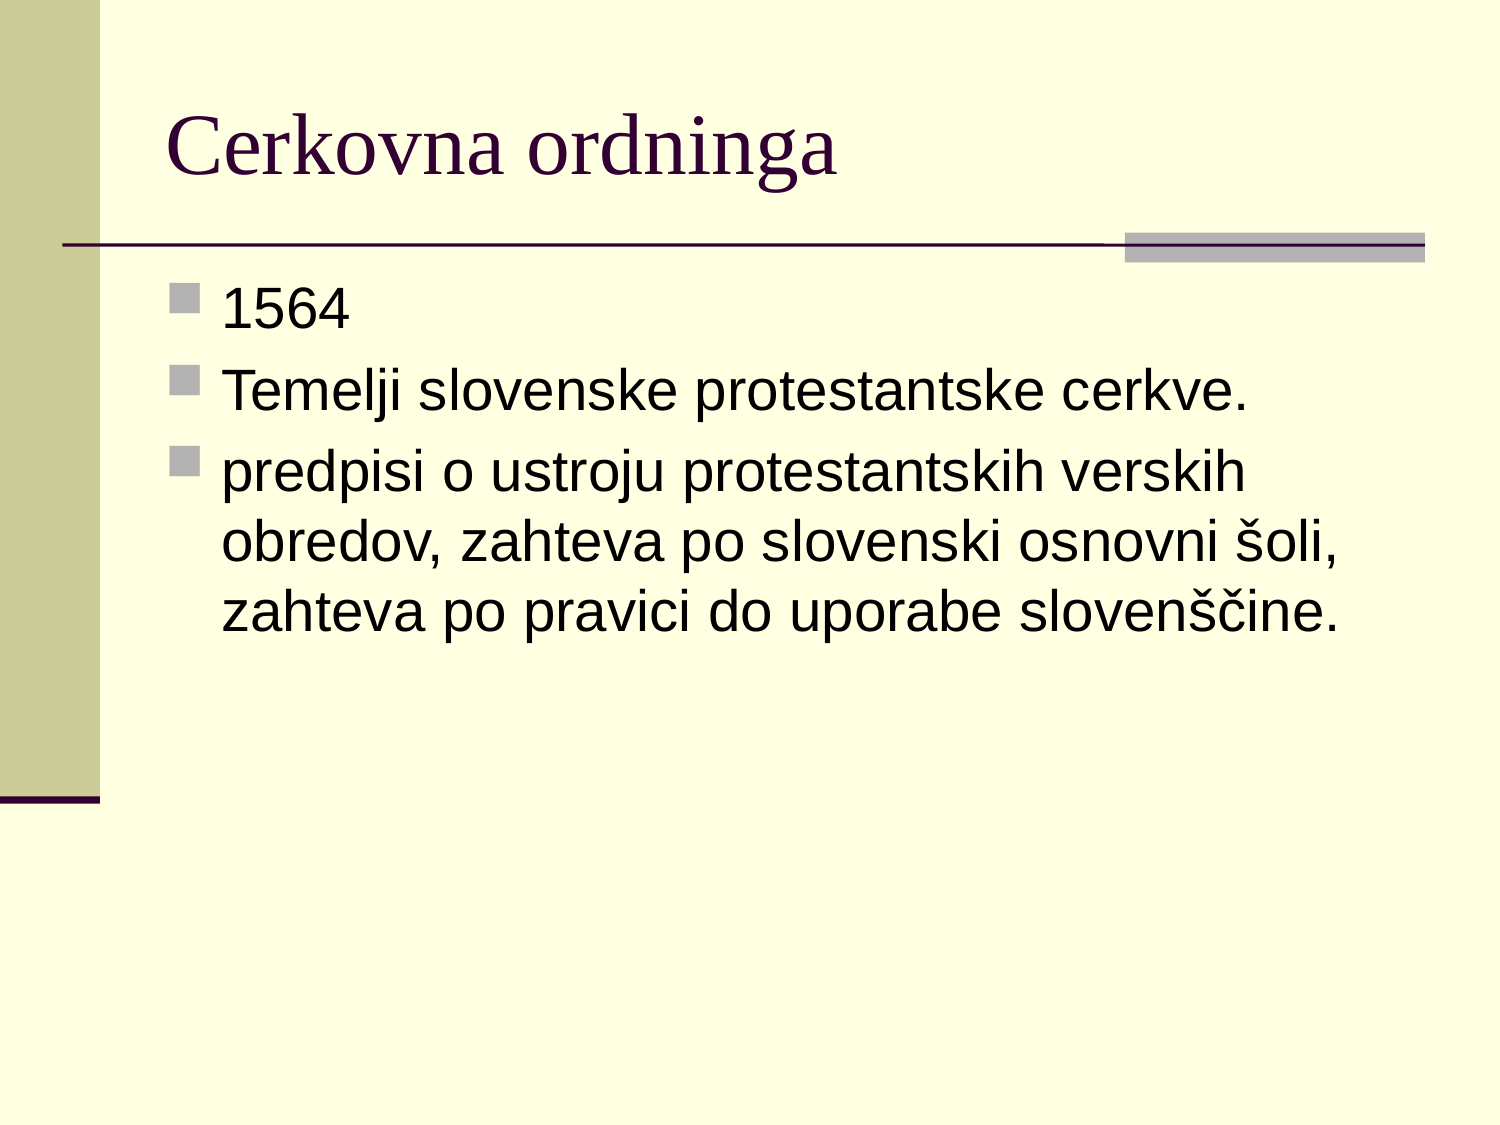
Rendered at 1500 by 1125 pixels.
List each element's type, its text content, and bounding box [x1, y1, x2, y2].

title Cerkovna ordninga [150, 45, 1425, 234]
list 1564 Temelji slovenske protestantske cerkve. predpisi o ustroju protestantskih verskih obredov, zahteva po slovenski osnovni šoli, zahteva po pravici do uporabe slovenščine. [150, 262, 1425, 1006]
